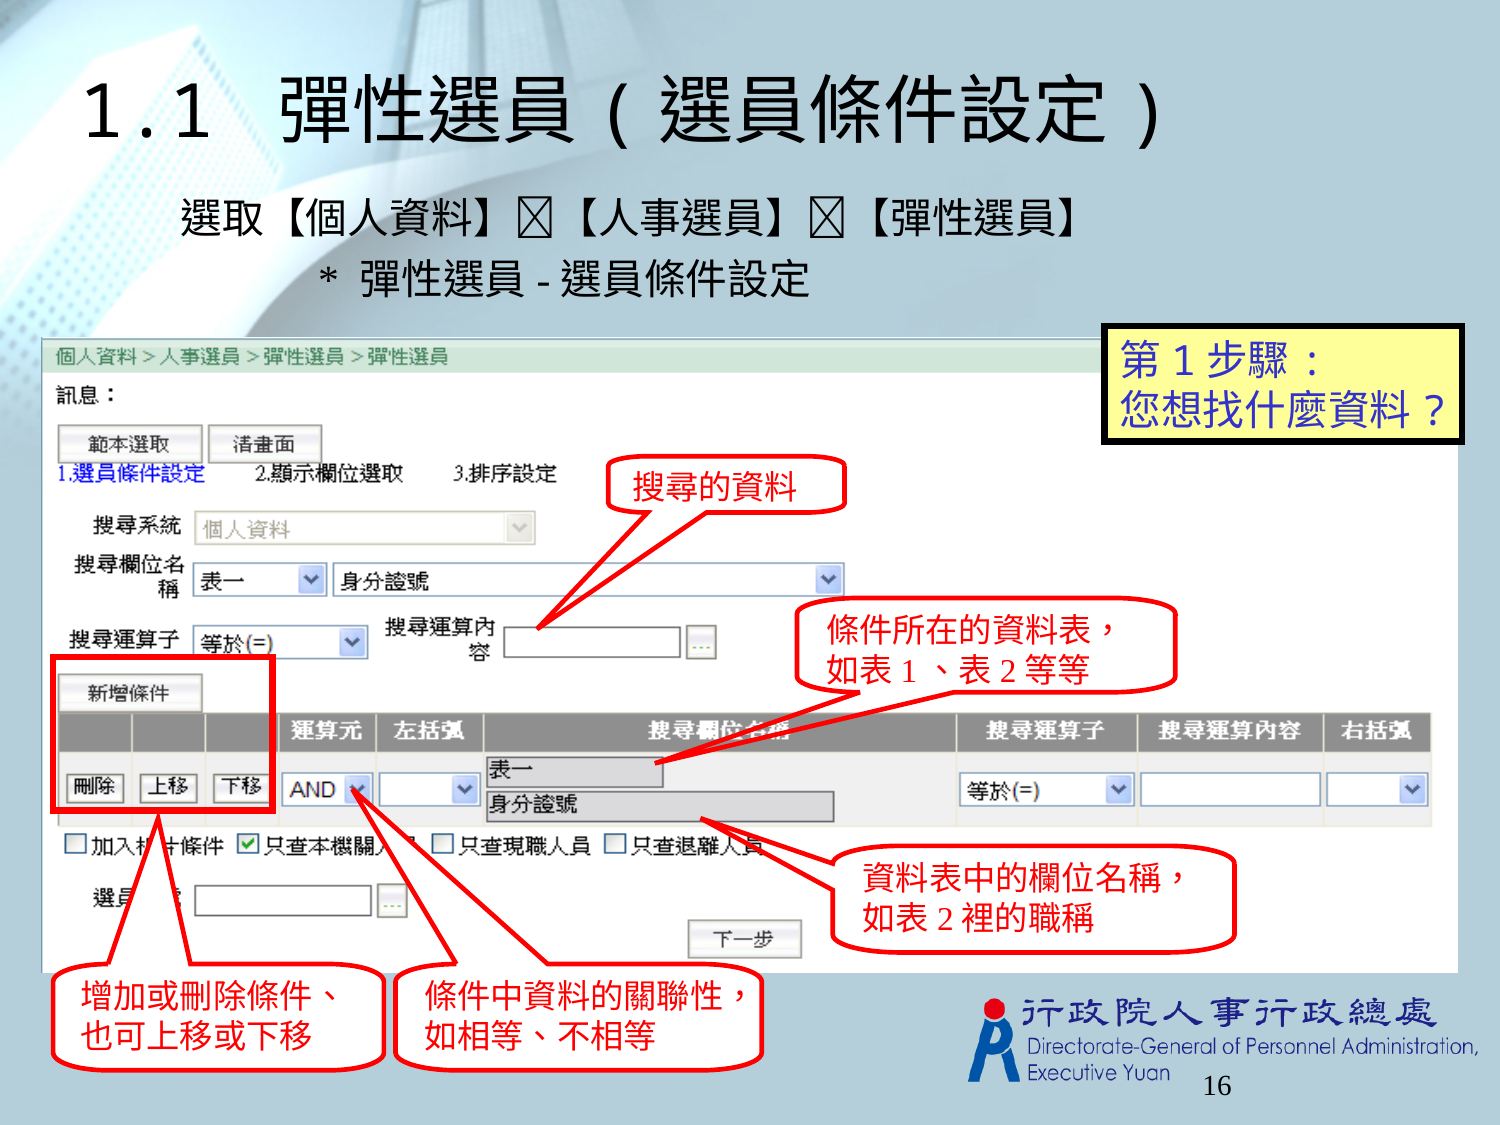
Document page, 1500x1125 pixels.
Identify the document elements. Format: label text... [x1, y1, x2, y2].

text_box 1.1 彈性選員(選員條件設定) [65, 55, 1187, 160]
text_box 增加或刪除條件、 也可上移或下移 [53, 818, 384, 1071]
text_box 條件所在的資料表， 如表1、表2等等 [654, 597, 1176, 764]
text_box [1187, 1058, 1500, 1125]
text_box 第1步驟: 您想找什麼資料? [1104, 326, 1462, 441]
text_box 條件中資料的關聯性，如相等、不相等 [352, 789, 762, 1071]
text_box 搜尋的資料 [536, 456, 845, 630]
text_box 資料表中的欄位名稱， 如表2裡的職稱 [700, 818, 1235, 953]
list 選取【個人資料】【人事選員】【彈性選員】 * 彈性選員-選員條件設定 [53, 184, 1329, 315]
picture [41, 338, 1458, 973]
